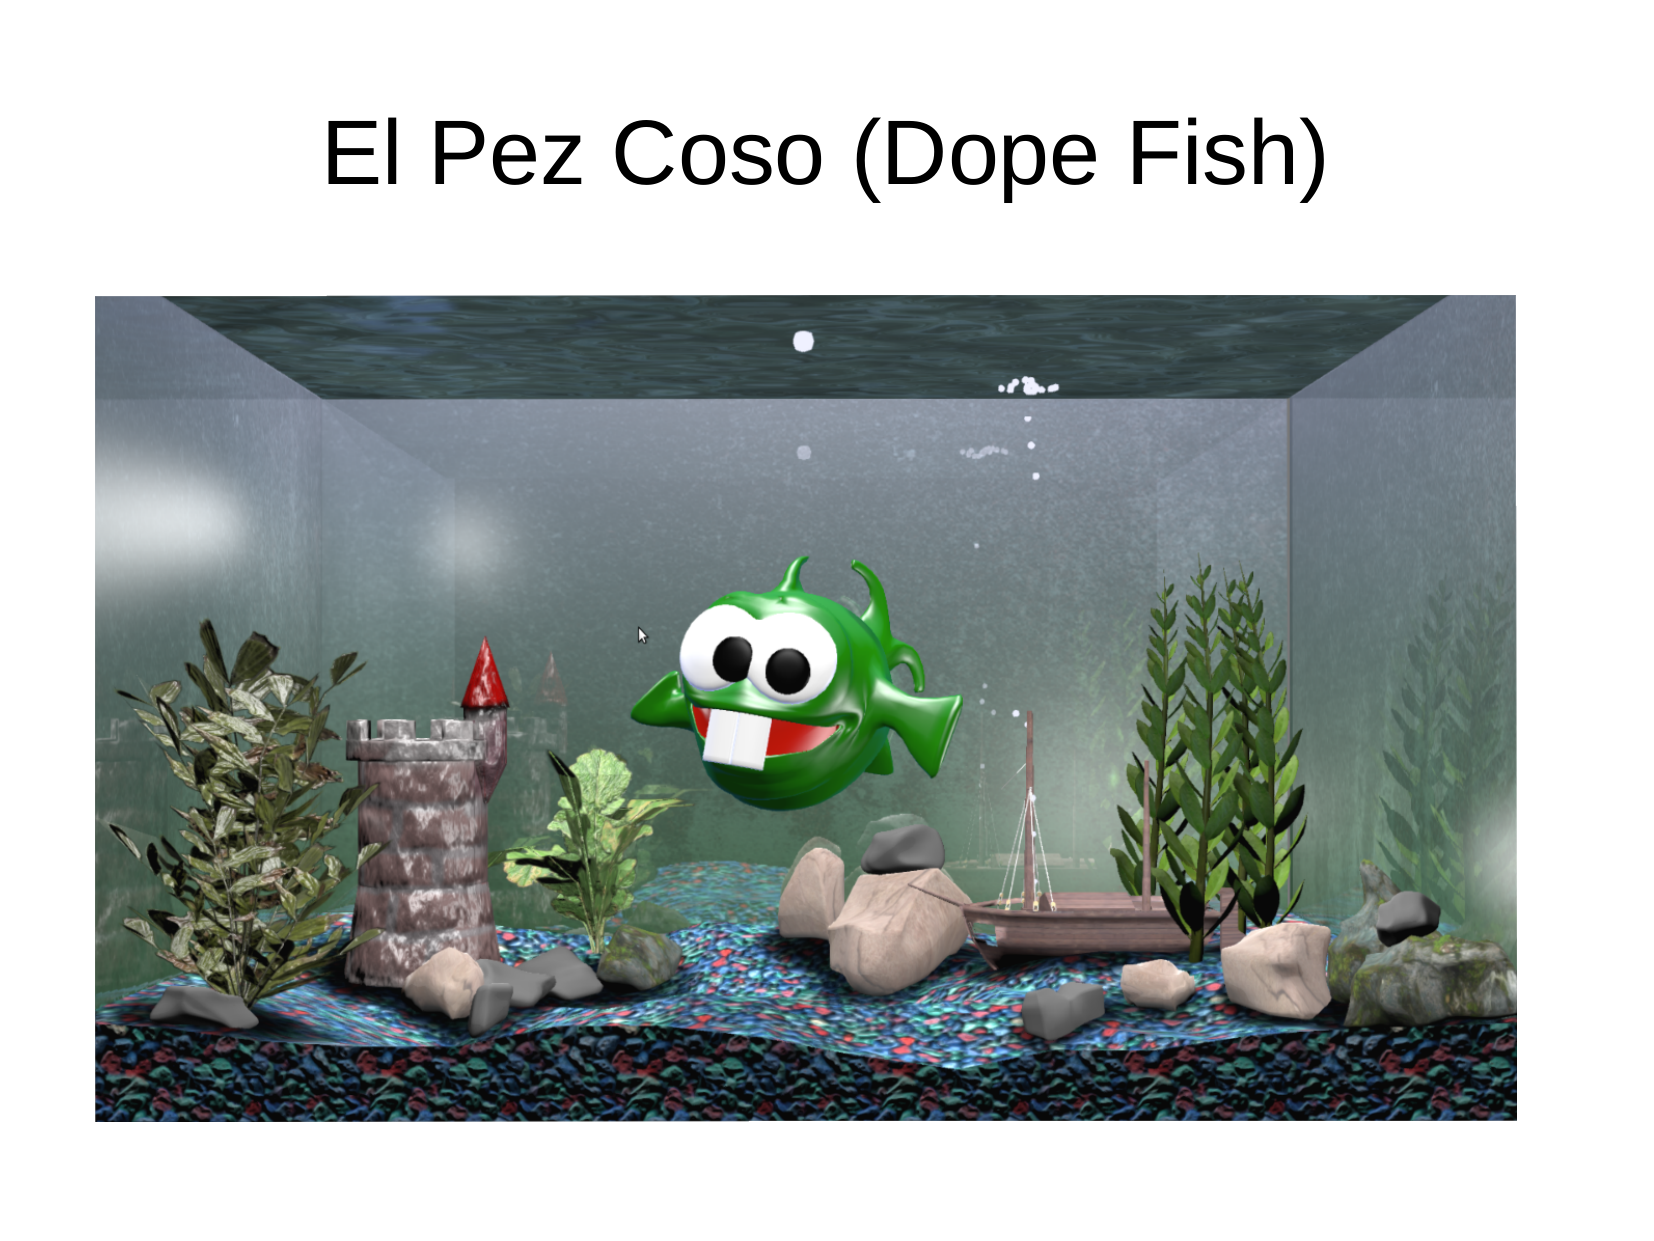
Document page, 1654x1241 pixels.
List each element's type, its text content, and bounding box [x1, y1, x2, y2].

picture [94, 294, 1517, 1123]
title El Pez Coso (Dope Fish) [82, 49, 1571, 257]
